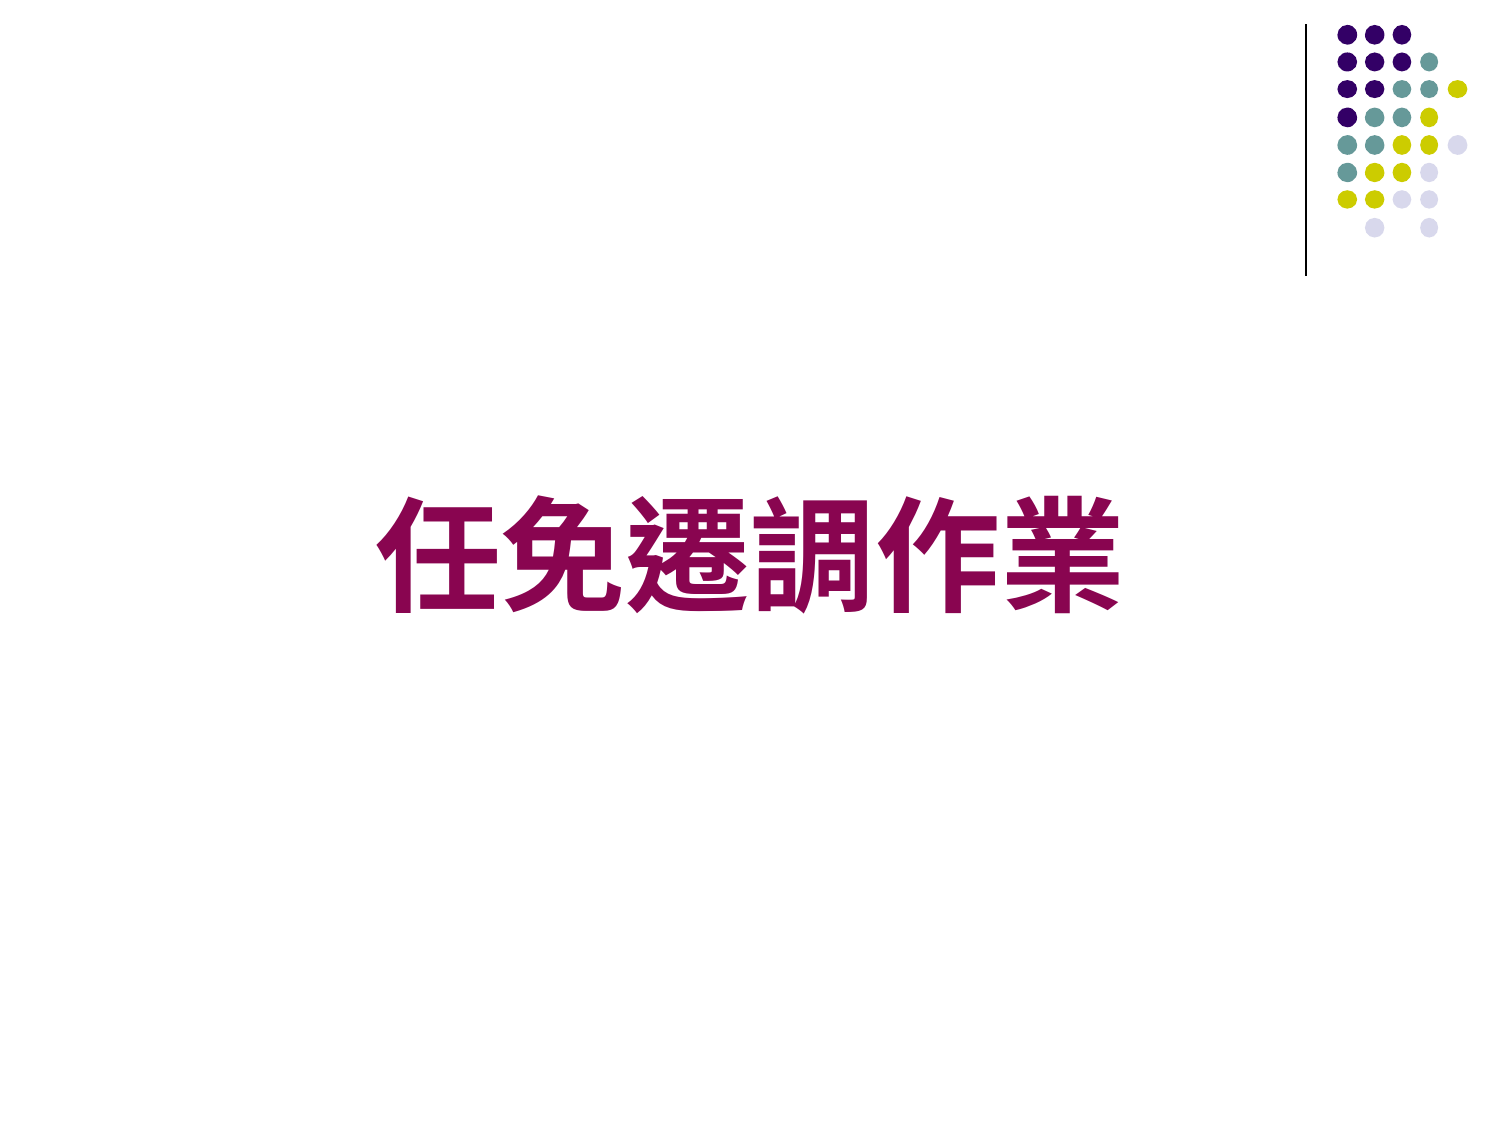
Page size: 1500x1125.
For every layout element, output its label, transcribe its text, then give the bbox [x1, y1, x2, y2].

list 任免遷調作業 [75, 220, 1426, 1006]
